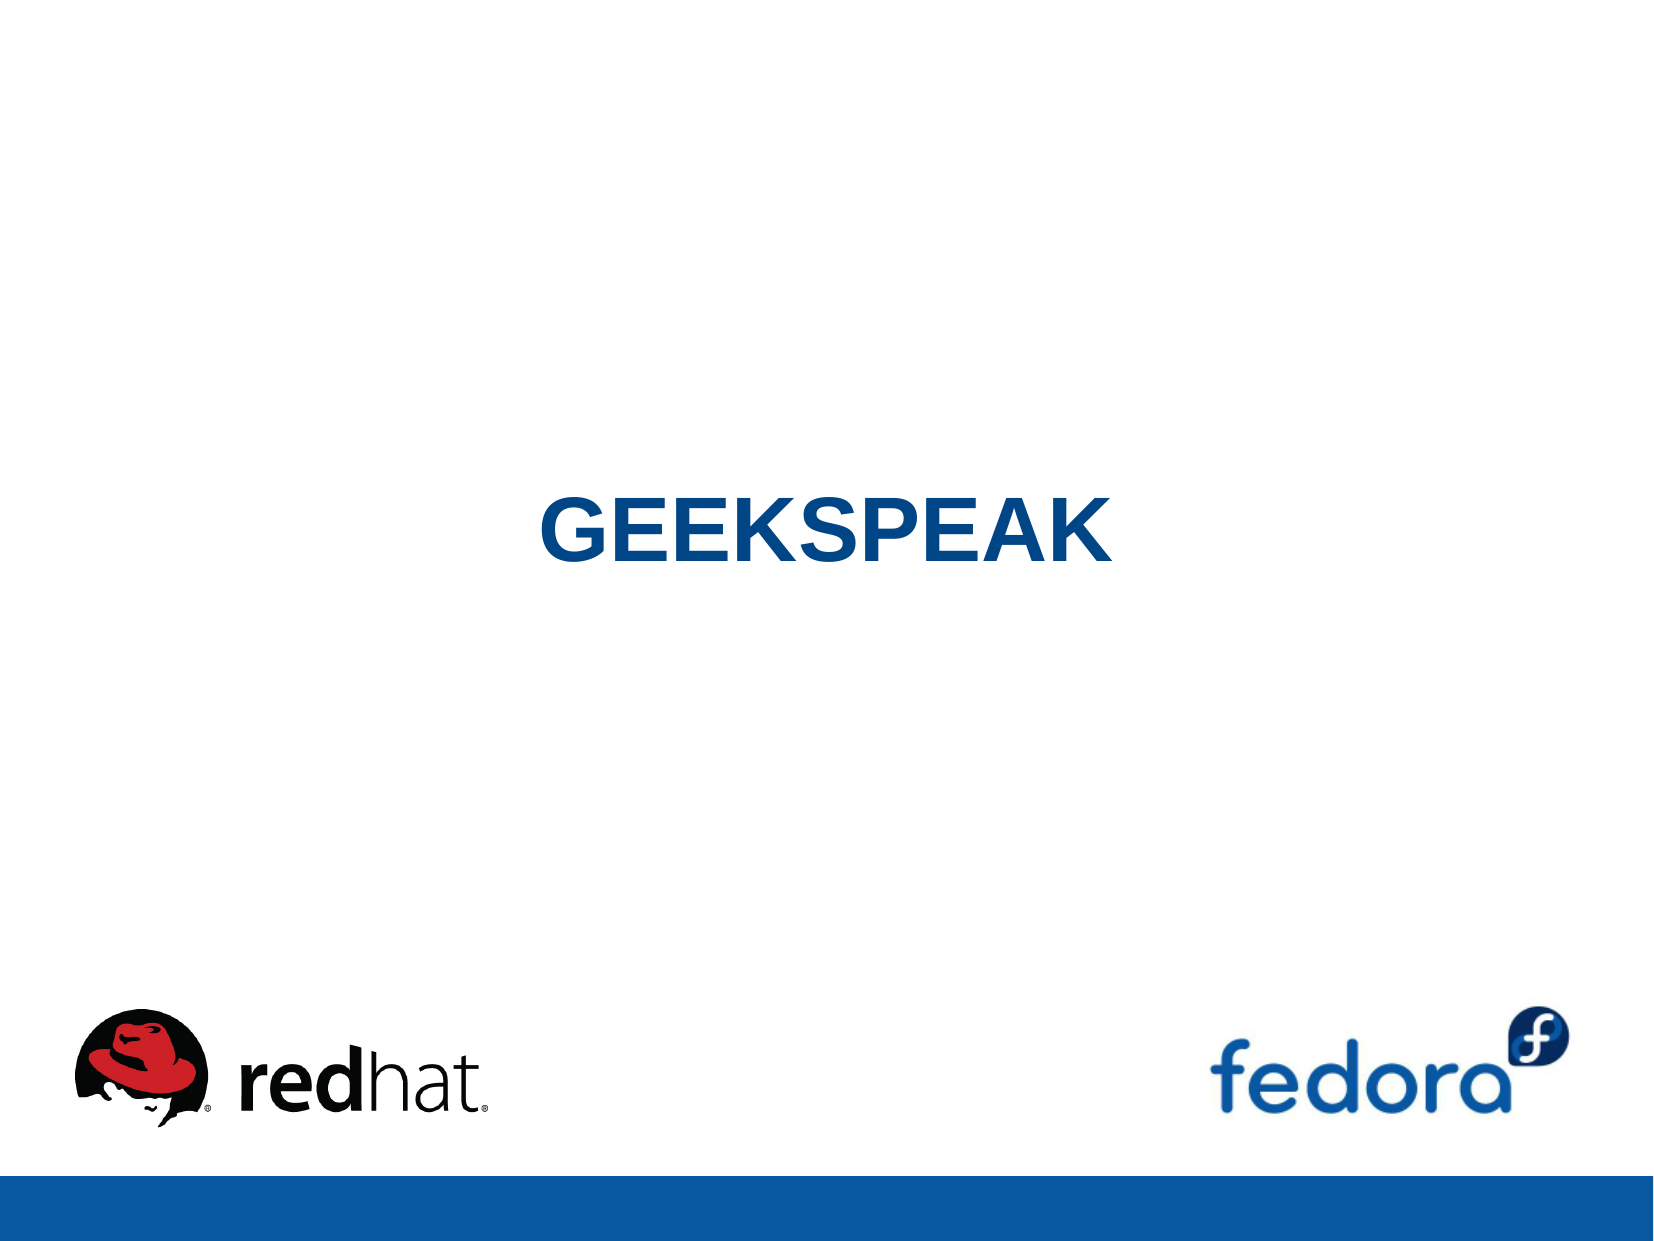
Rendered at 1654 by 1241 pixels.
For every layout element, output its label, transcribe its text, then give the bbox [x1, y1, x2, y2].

picture [75, 1009, 488, 1142]
picture [1200, 997, 1576, 1125]
subtitle GEEKSPEAK [82, 49, 1571, 1109]
picture [0, 1176, 1654, 1241]
